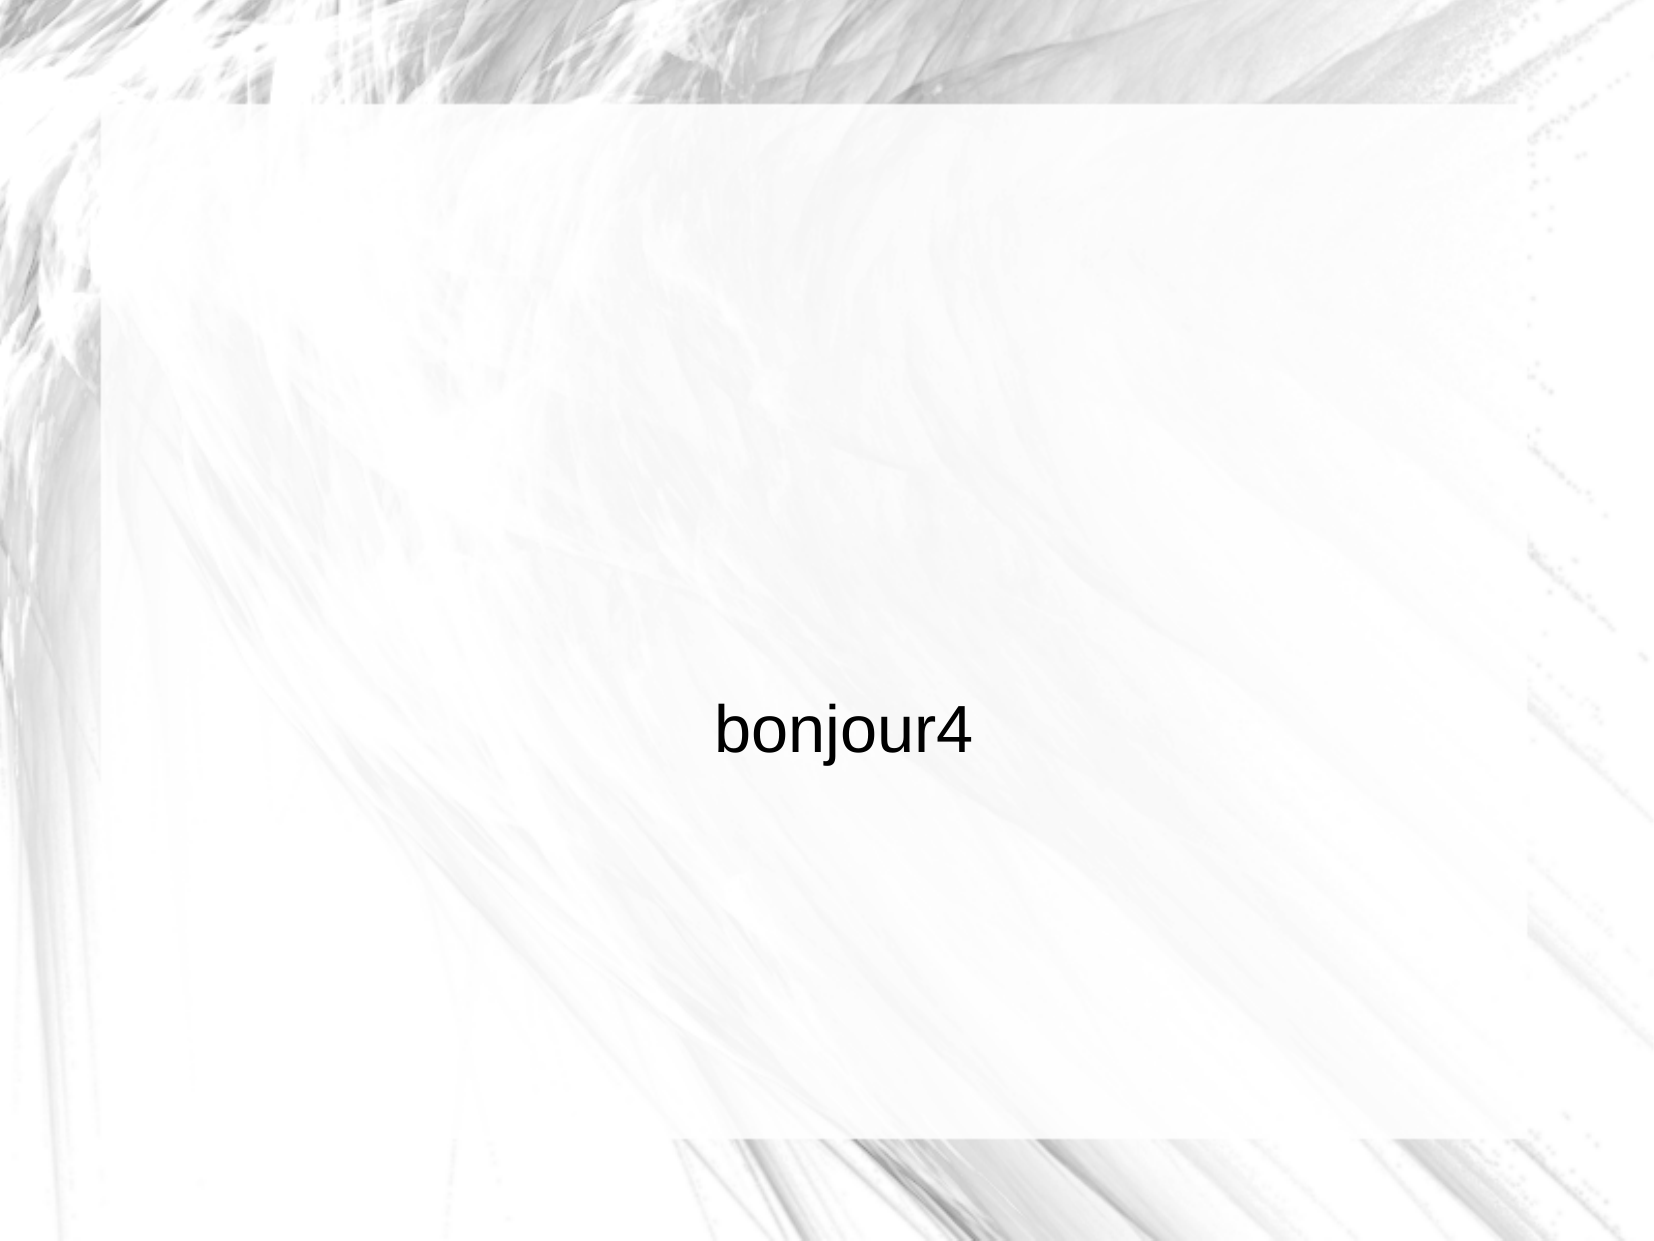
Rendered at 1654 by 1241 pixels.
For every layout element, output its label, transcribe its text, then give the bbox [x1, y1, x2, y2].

subtitle bonjour4 [118, 319, 1571, 1139]
picture [0, 0, 1654, 1241]
